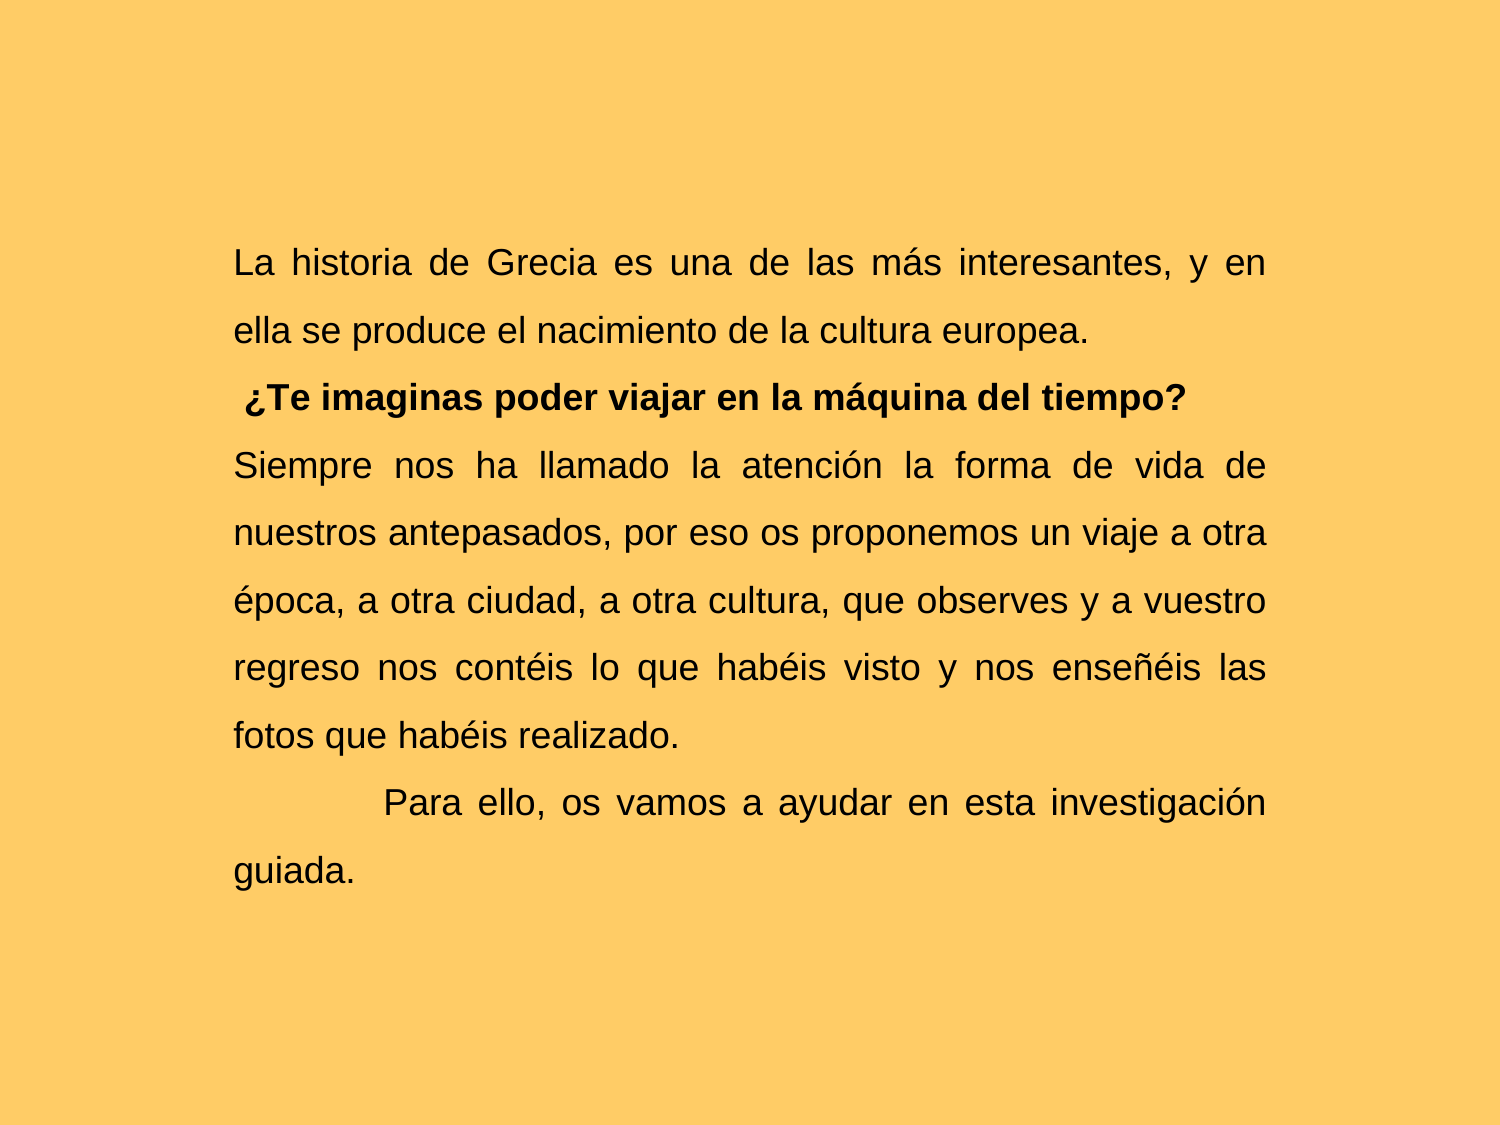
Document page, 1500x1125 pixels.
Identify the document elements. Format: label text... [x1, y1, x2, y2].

text_box La historia de Grecia es una de las más interesantes, y en ella se produce el nacimiento de la cultura europea. ¿Te imaginas poder viajar en la máquina del tiempo? Siempre nos ha llamado la atención la forma de vida de nuestros antepasados, por eso os proponemos un viaje a otra época, a otra ciudad, a otra cultura, que observes y a vuestro regreso nos contéis lo que habéis visto y nos enseñéis las fotos que habéis realizado. Para ello, os vamos a ayudar en esta investigación guiada. [218, 207, 1282, 899]
